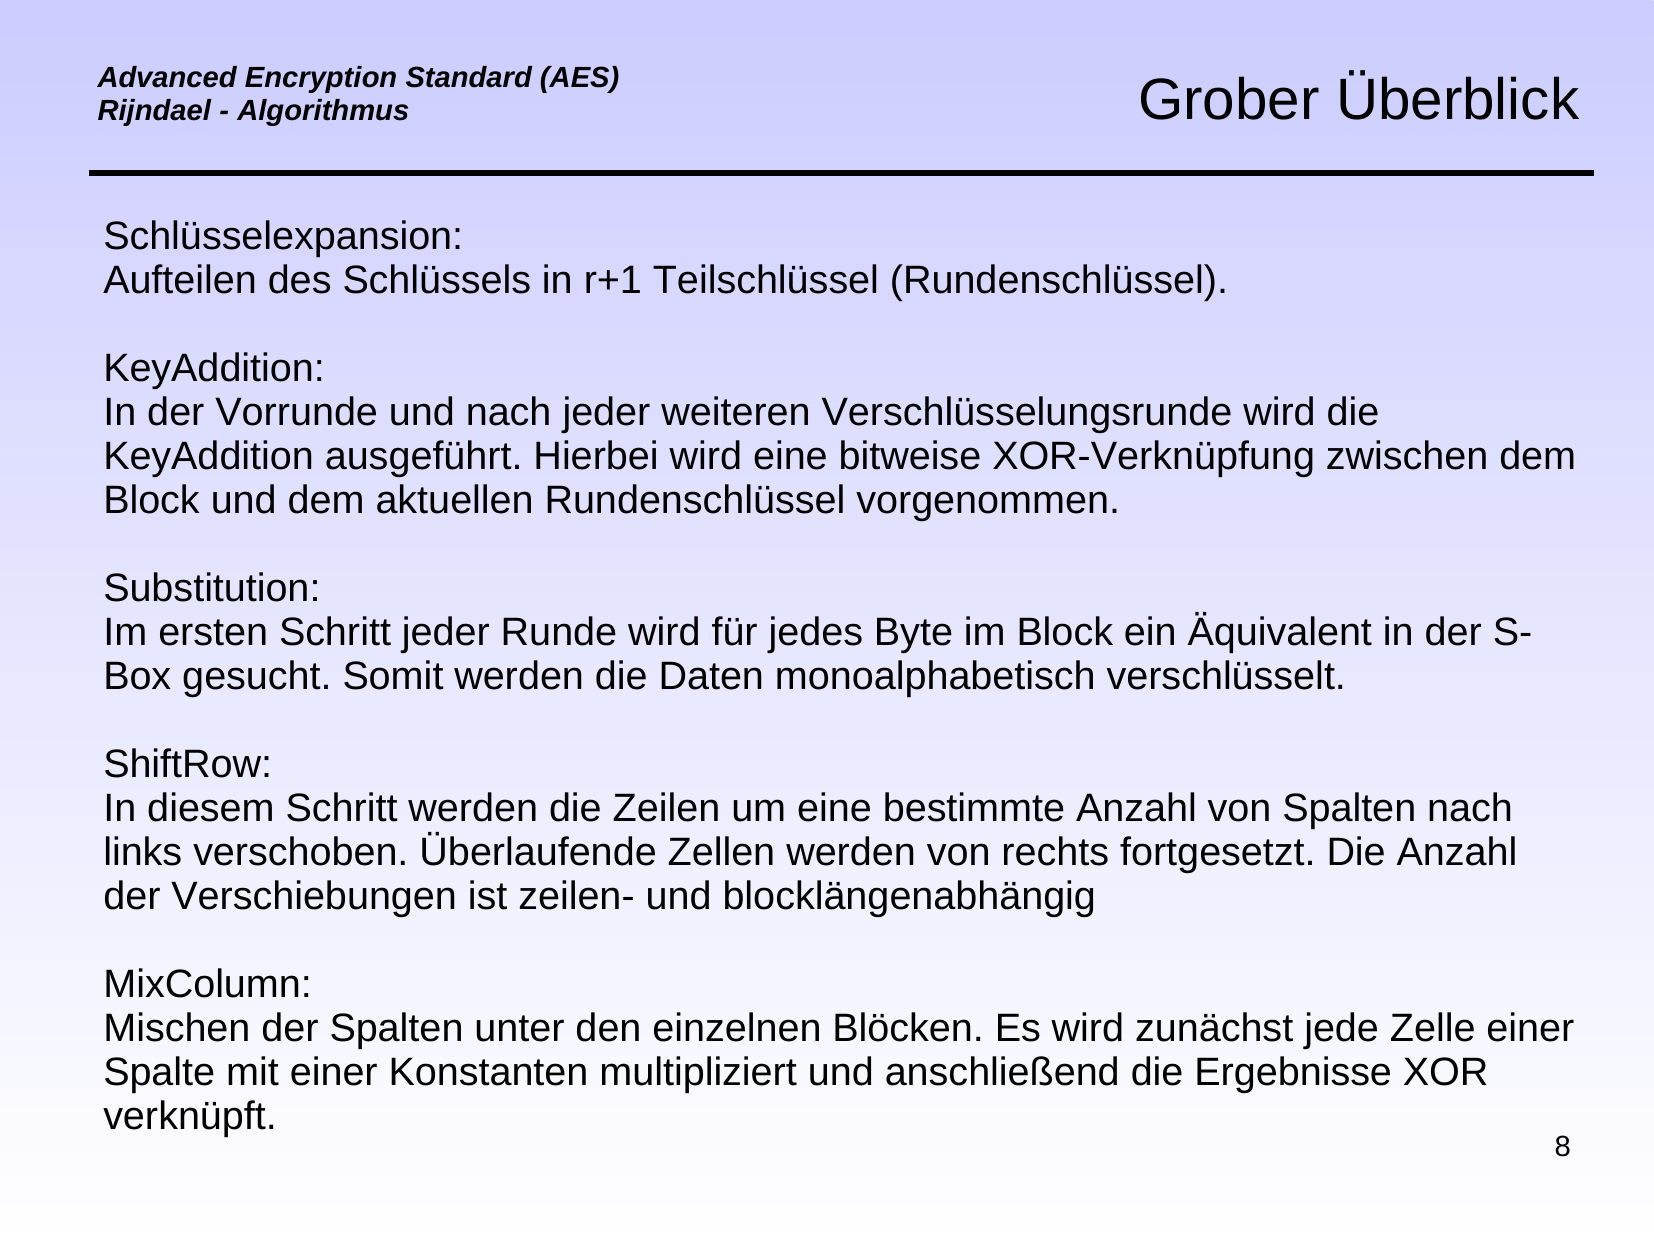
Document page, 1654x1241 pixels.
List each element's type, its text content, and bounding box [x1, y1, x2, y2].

text_box Grober Überblick [767, 59, 1595, 139]
text_box Advanced Encryption Standard (AES) Rijndael - Algorithmus [82, 29, 650, 159]
text_box Schlüsselexpansion: Aufteilen des Schlüssels in r+1 Teilschlüssel (Rundenschlüssel). KeyAddition: In der Vorrunde und nach jeder weiteren Verschlüsselungsrunde wird die KeyAddition ausgeführt. Hierbei wird eine bitweise XOR-Verknüpfung zwischen dem Block und dem aktuellen Rundenschlüssel vorgenommen. Substitution: Im ersten Schritt jeder Runde wird für jedes Byte im Block ein Äquivalent in der S-Box gesucht. Somit werden die Daten monoalphabetisch verschlüsselt. ShiftRow: In diesem Schritt werden die Zeilen um eine bestimmte Anzahl von Spalten nach links verschoben. Überlaufende Zellen werden von rechts fortgesetzt. Die Anzahl der Verschiebungen ist zeilen- und blocklängenabhängig MixColumn: Mischen der Spalten unter den einzelnen Blöcken. Es wird zunächst jede Zelle einer Spalte mit einer Konstanten multipliziert und anschließend die Ergebnisse XOR verknüpft. [88, 206, 1595, 1146]
